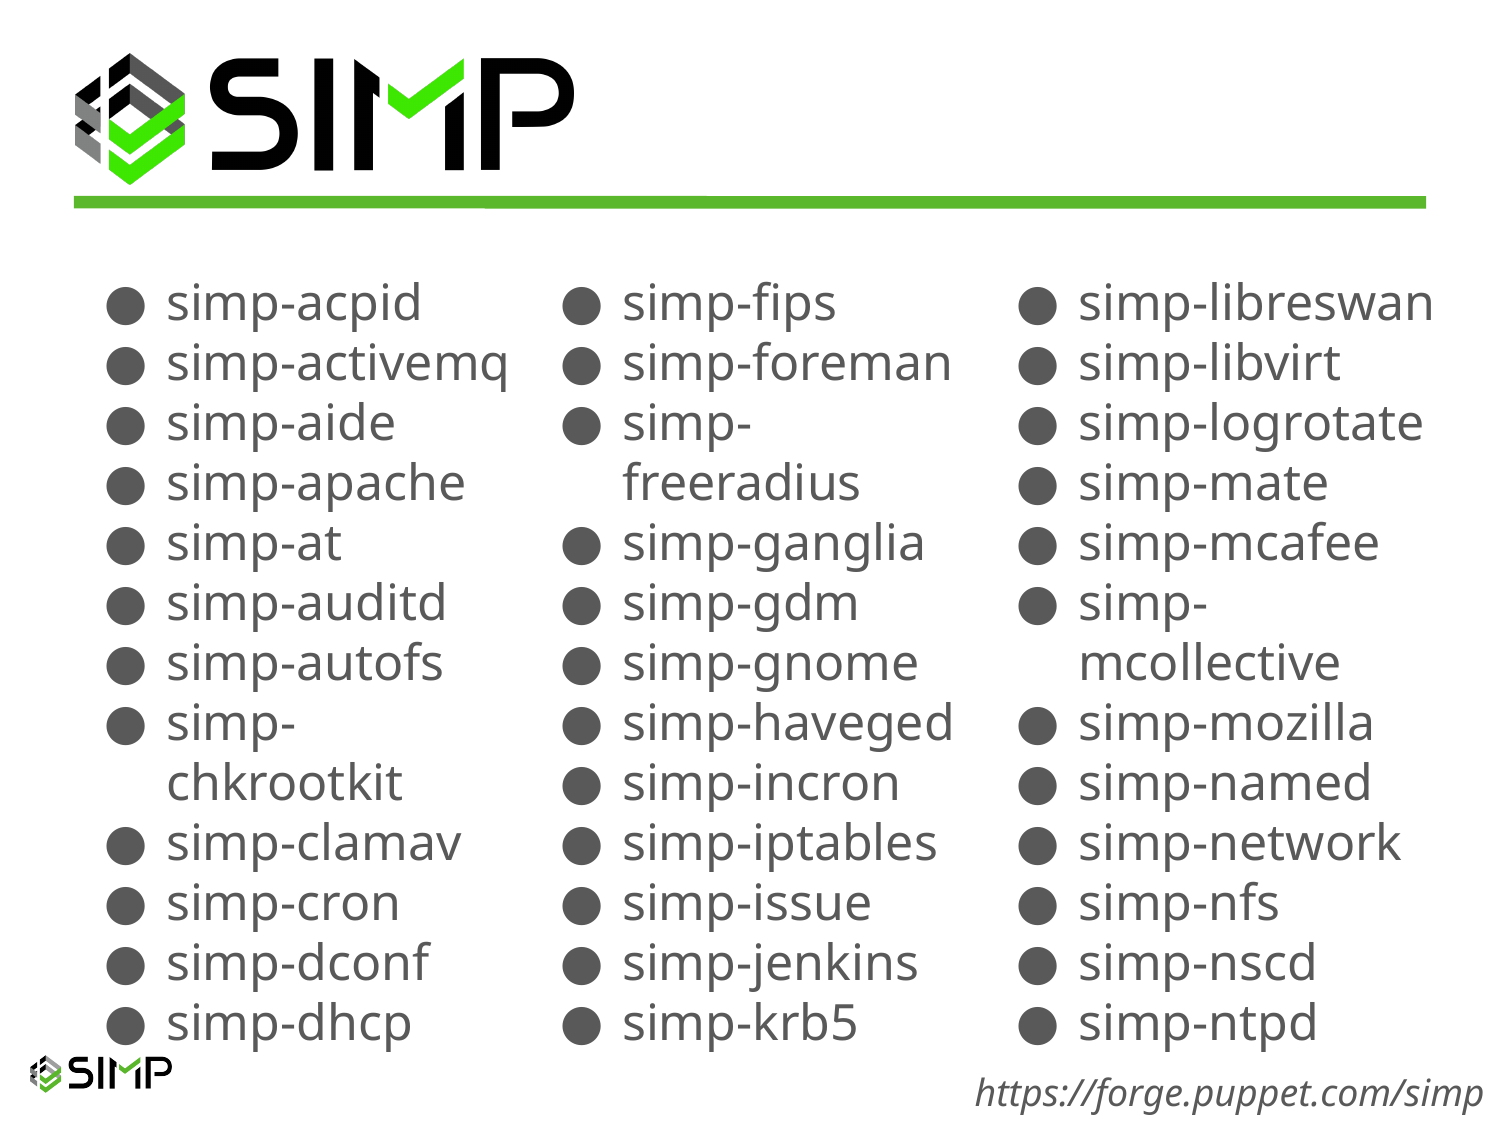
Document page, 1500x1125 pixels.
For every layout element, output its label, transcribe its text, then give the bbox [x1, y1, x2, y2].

picture [30, 1055, 172, 1093]
text_box simp-acpid simp-activemq simp-aide simp-apache simp-at simp-auditd simp-autofs simp-chkrootkit simp-clamav simp-cron simp-dconf simp-dhcp [76, 255, 532, 1029]
subtitle https://forge.puppet.com/simp [234, 1047, 1500, 1125]
picture [75, 53, 574, 185]
text_box simp-libreswan simp-libvirt simp-logrotate simp-mate simp-mcafee simp-mcollective simp-mozilla simp-named simp-network simp-nfs simp-nscd simp-ntpd [988, 255, 1457, 1029]
text_box simp-fips simp-foreman simp-freeradius simp-ganglia simp-gdm simp-gnome simp-haveged simp-incron simp-iptables simp-issue simp-jenkins simp-krb5 [532, 255, 988, 1029]
